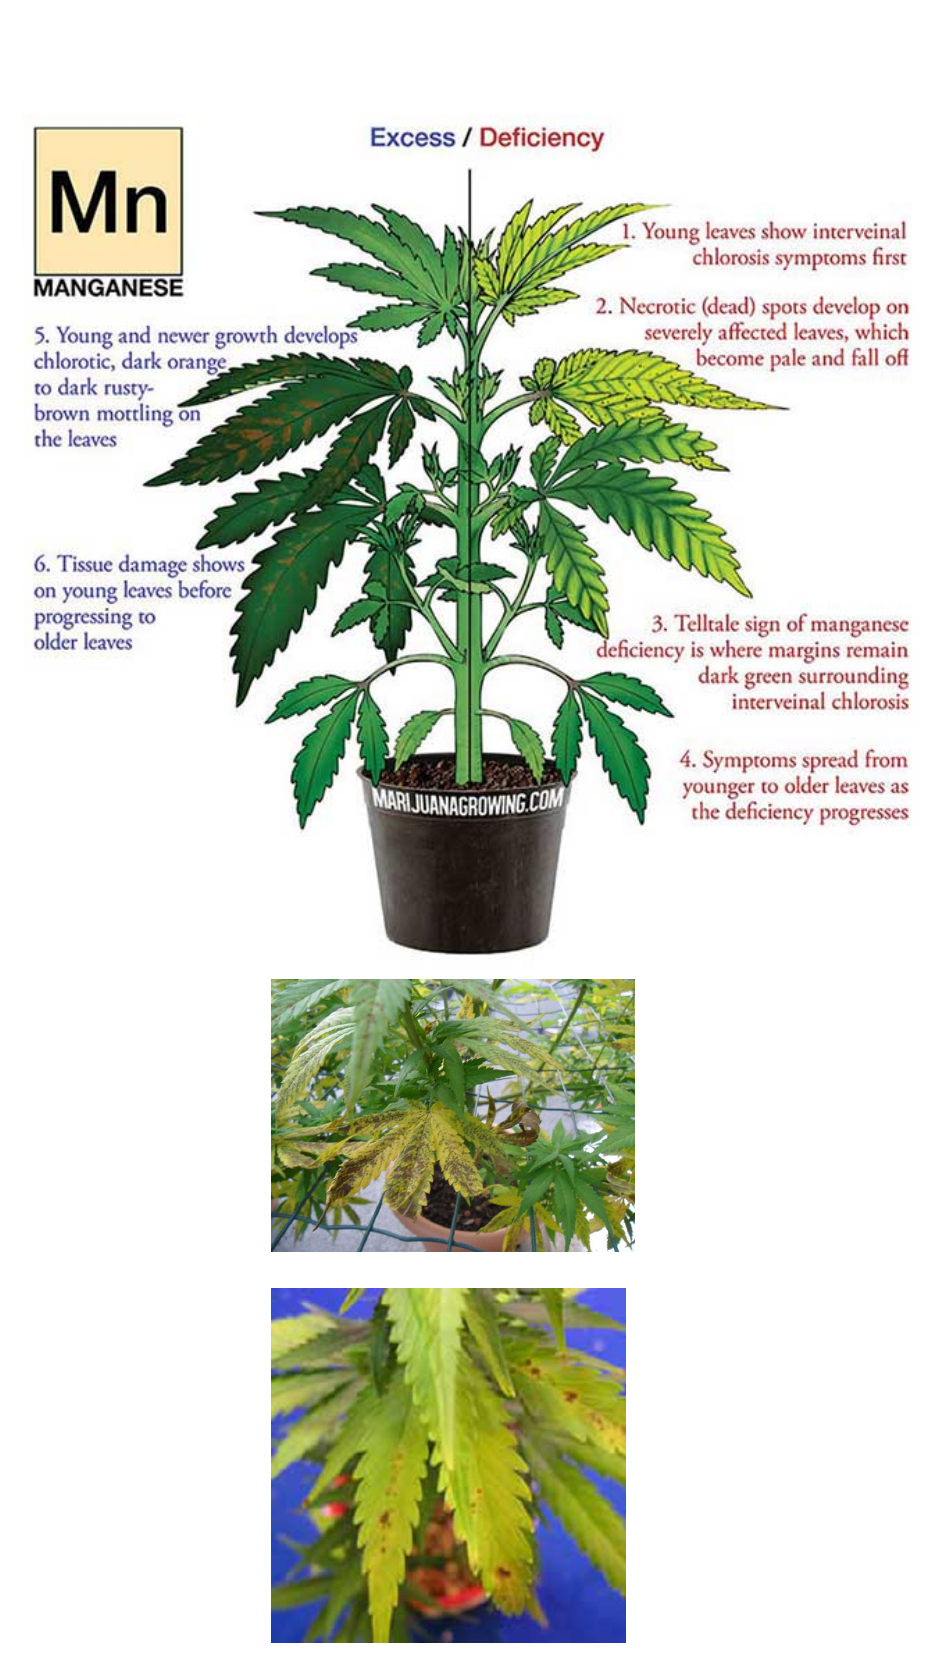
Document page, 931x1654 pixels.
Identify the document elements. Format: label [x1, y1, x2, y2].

picture [0, 70, 931, 974]
picture [271, 979, 635, 1252]
picture [271, 1288, 626, 1643]
